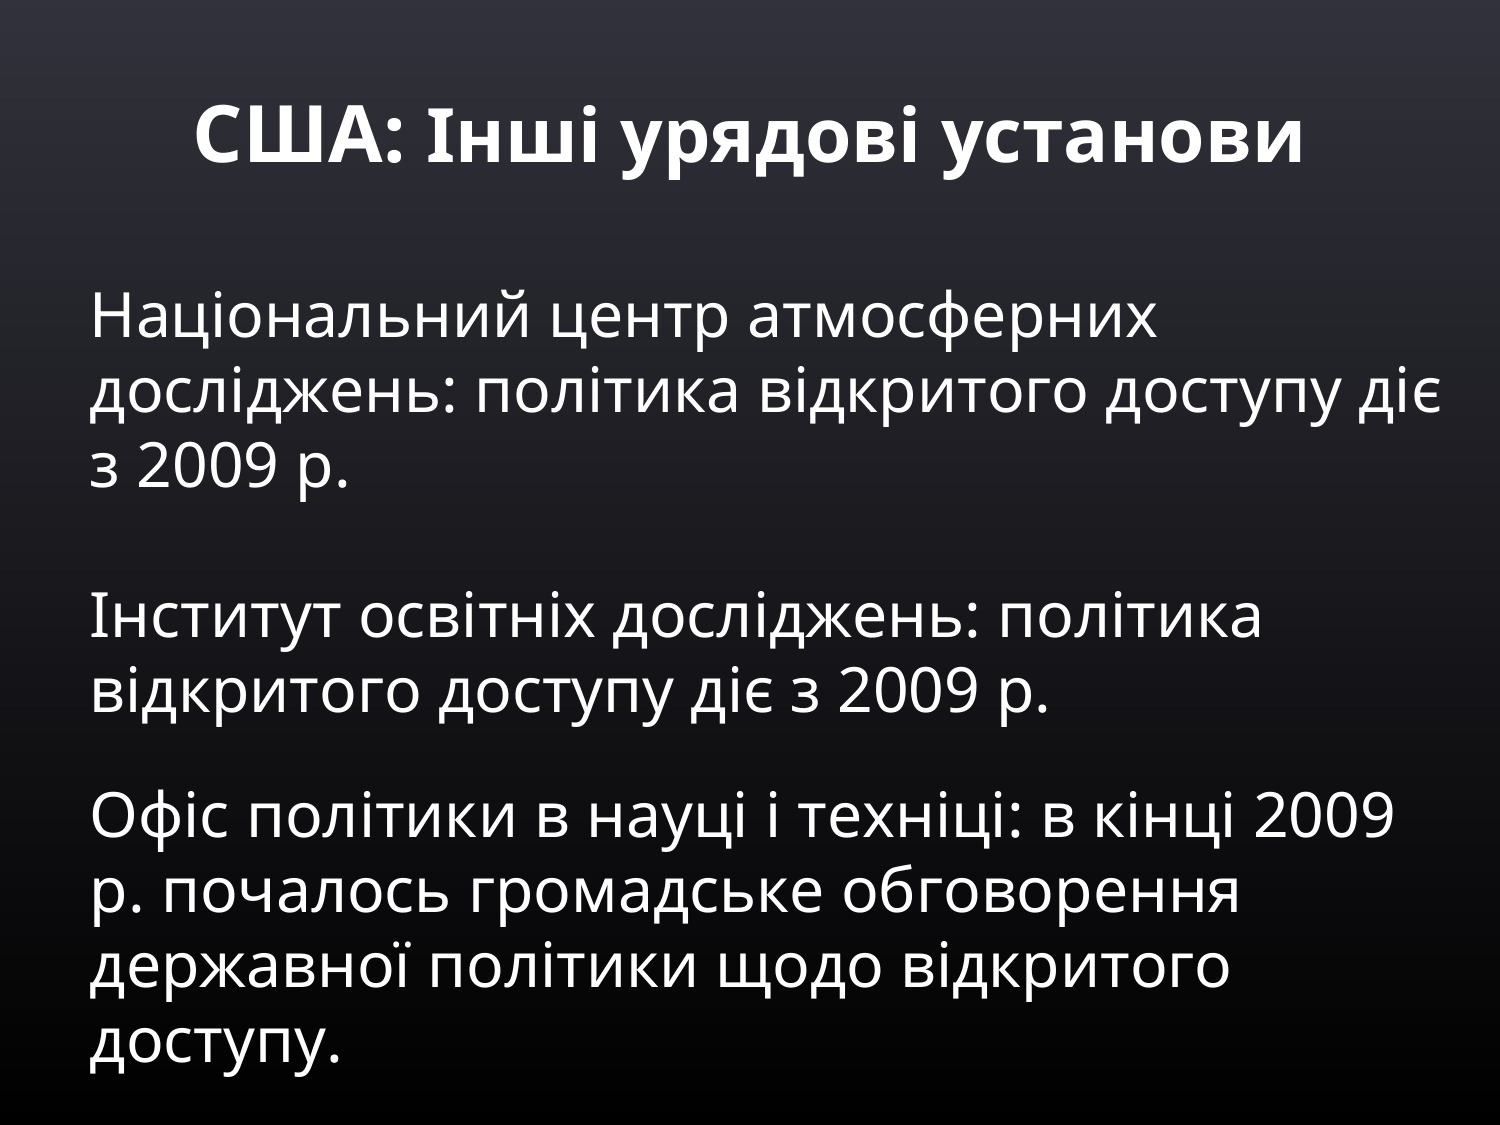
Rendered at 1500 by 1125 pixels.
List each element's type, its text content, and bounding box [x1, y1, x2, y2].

text_box Офіс політики в науці і техніці: в кінці 2009 р. почалось громадське обговорення державної політики щодо відкритого доступу. [74, 812, 1463, 1038]
text_box Інститут освітніх досліджень: політика відкритого доступу діє з 2009 р. [74, 537, 1463, 763]
title США: Інші урядові установи [24, 37, 1476, 225]
text_box Національний центр атмосферних досліджень: політика відкритого доступу діє з 2009 р. [74, 275, 1463, 501]
